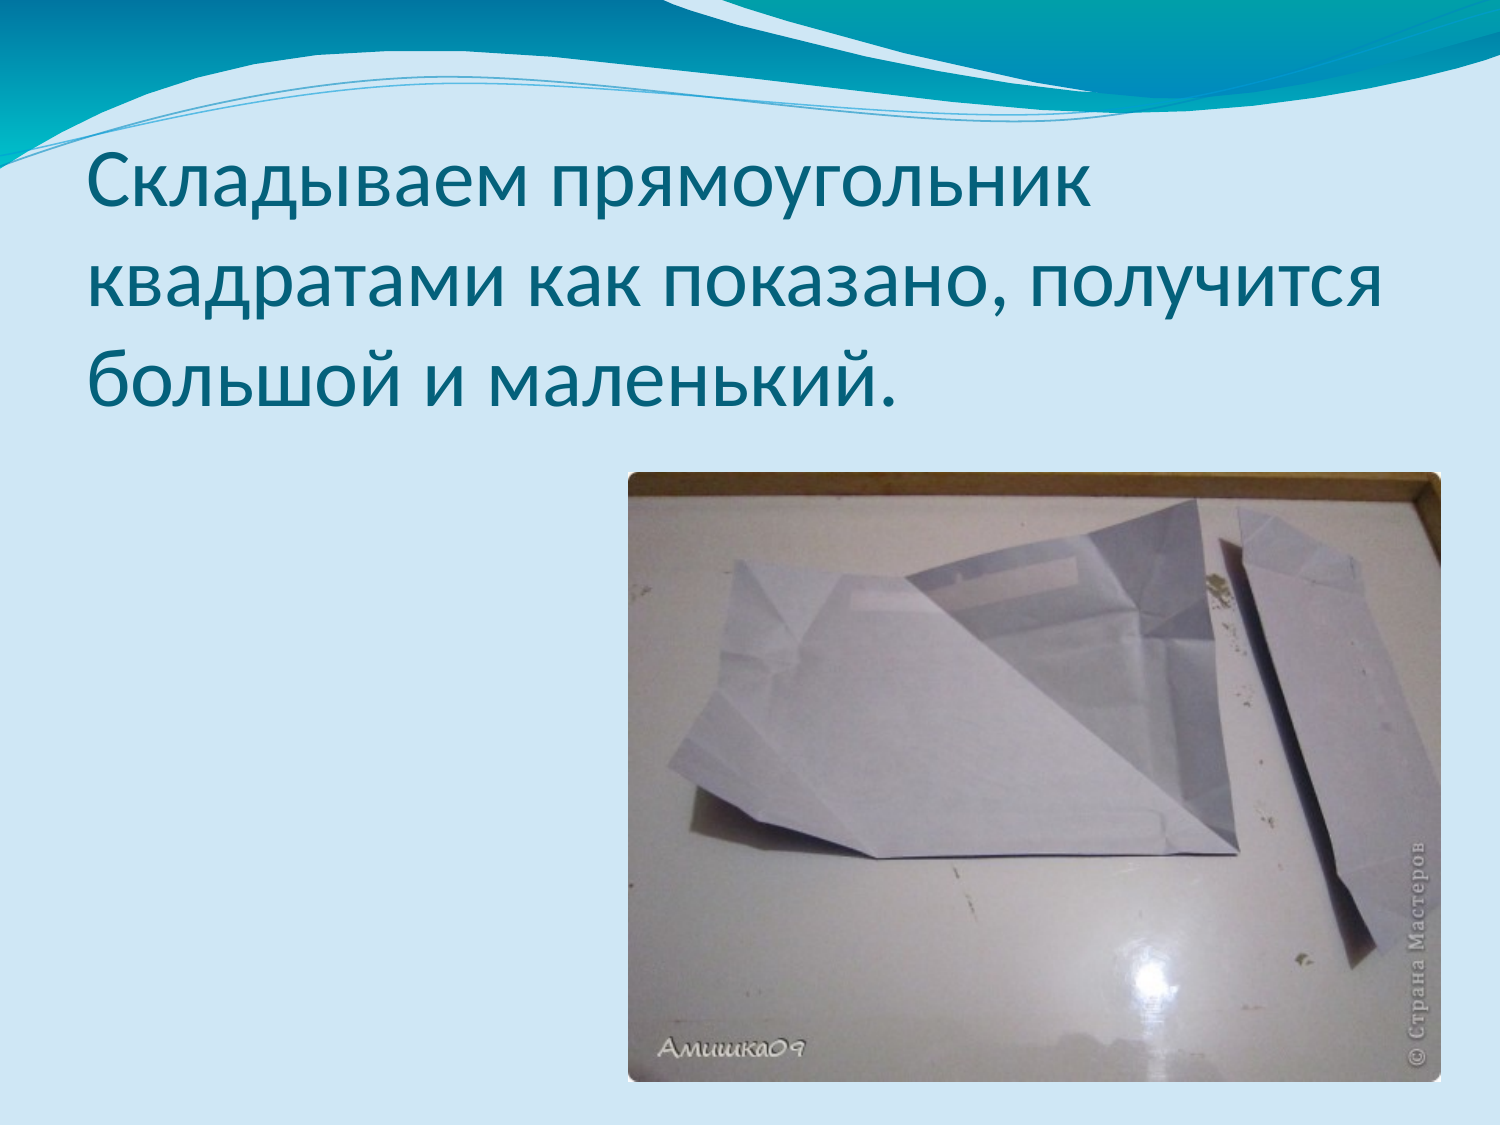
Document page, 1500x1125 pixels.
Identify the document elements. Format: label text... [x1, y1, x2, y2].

title Складываем прямоугольник квадратами как показано, получится большой и маленький. [71, 115, 1422, 668]
picture [628, 472, 1441, 1082]
